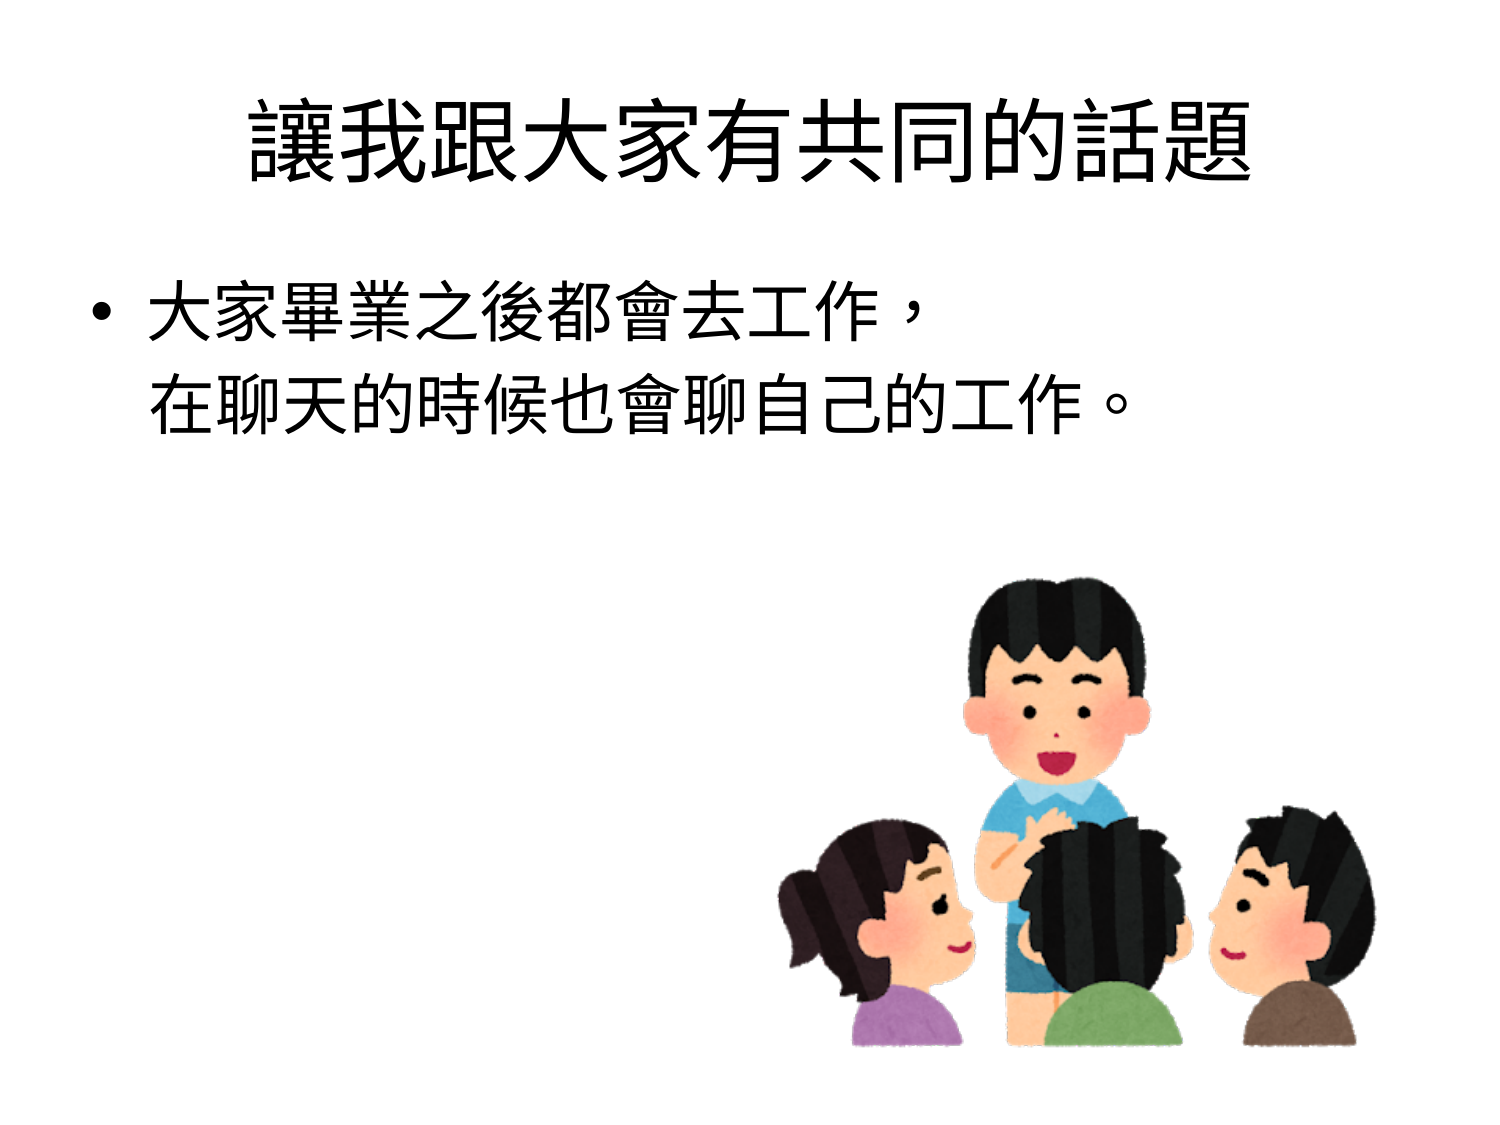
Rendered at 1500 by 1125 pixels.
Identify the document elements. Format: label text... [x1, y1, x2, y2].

title 讓我跟大家有共同的話題 [75, 45, 1425, 233]
list 大家畢業之後都會去工作， 在聊天的時候也會聊自己的工作。 [75, 262, 1425, 1005]
picture [739, 538, 1423, 1088]
